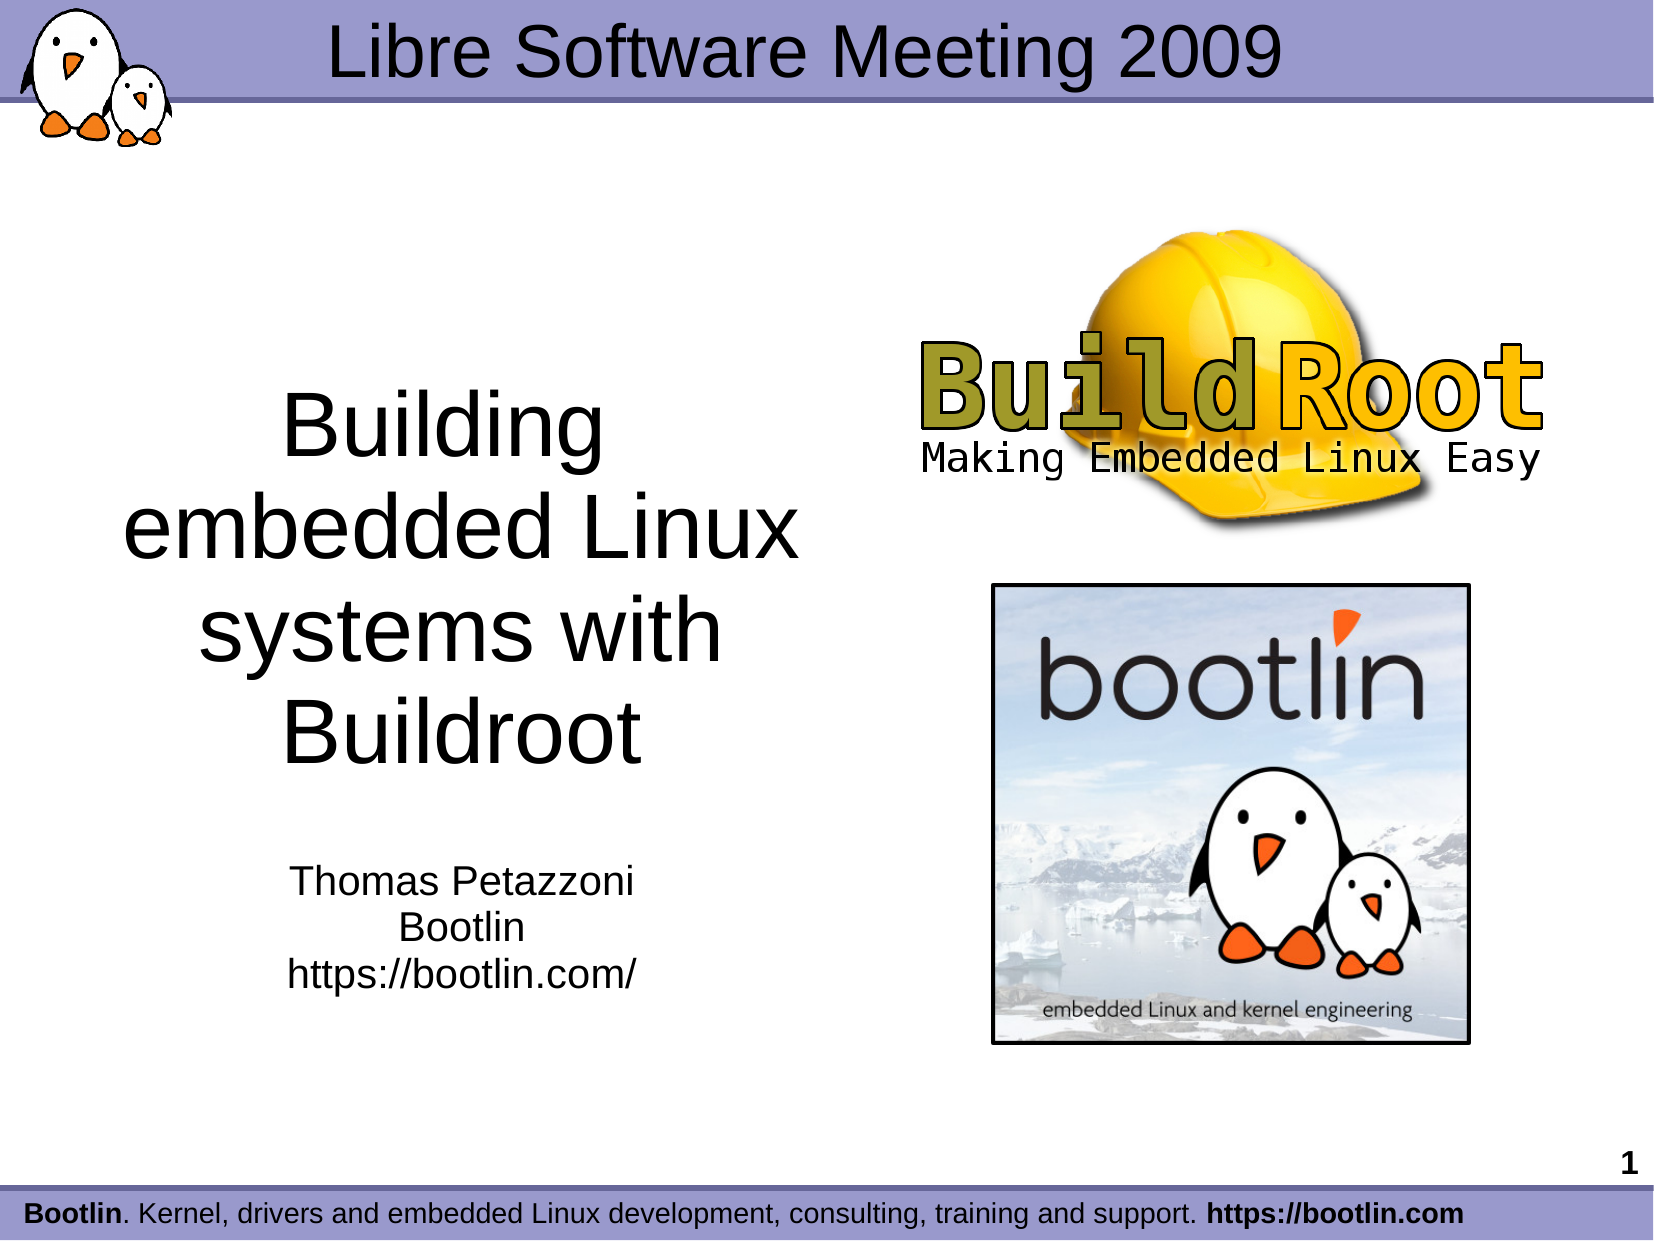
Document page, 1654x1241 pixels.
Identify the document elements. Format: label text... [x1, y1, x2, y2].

picture [859, 183, 1621, 565]
picture [20, 8, 172, 147]
title Libre Software Meeting 2009 [60, 4, 1551, 98]
picture [991, 583, 1471, 1045]
subtitle Building embedded Linux systems with Buildroot Thomas Petazzoni Bootlin https://bootlin.com/ [31, 260, 822, 1111]
